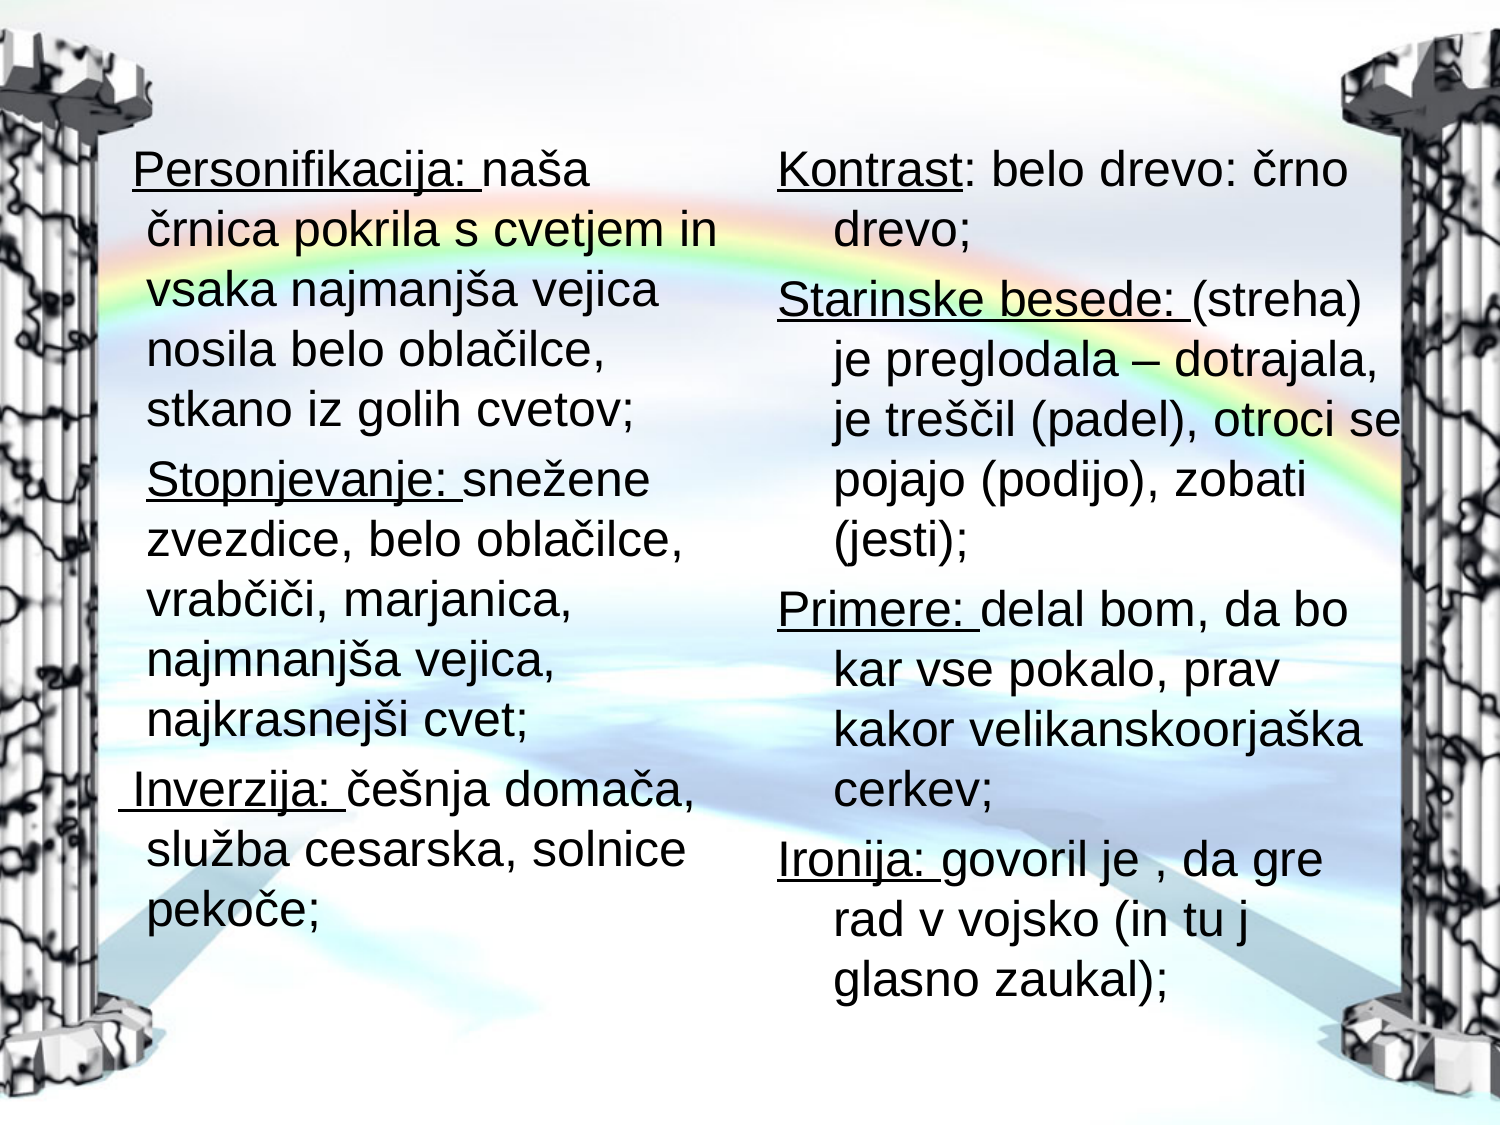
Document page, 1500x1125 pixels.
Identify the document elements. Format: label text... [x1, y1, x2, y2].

list Kontrast: belo drevo: črno drevo; Starinske besede: (streha) je preglodala – dotrajala, je treščil (padel), otroci se pojajo (podijo), zobati (jesti); Primere: delal bom, da bo kar vse pokalo, prav kakor velikanskoorjaška cerkev; Ironija: govoril je , da gre rad v vojsko (in tu j glasno zaukal); [761, 128, 1425, 1005]
list Personifikacija: naša črnica pokrila s cvetjem in vsaka najmanjša vejica nosila belo oblačilce, stkano iz golih cvetov; Stopnjevanje: snežene zvezdice, belo oblačilce, vrabčiči, marjanica, najmnanjša vejica, najkrasnejši cvet; Inverzija: češnja domača, služba cesarska, solnice pekoče; [75, 128, 738, 1005]
picture [0, 0, 1500, 1125]
